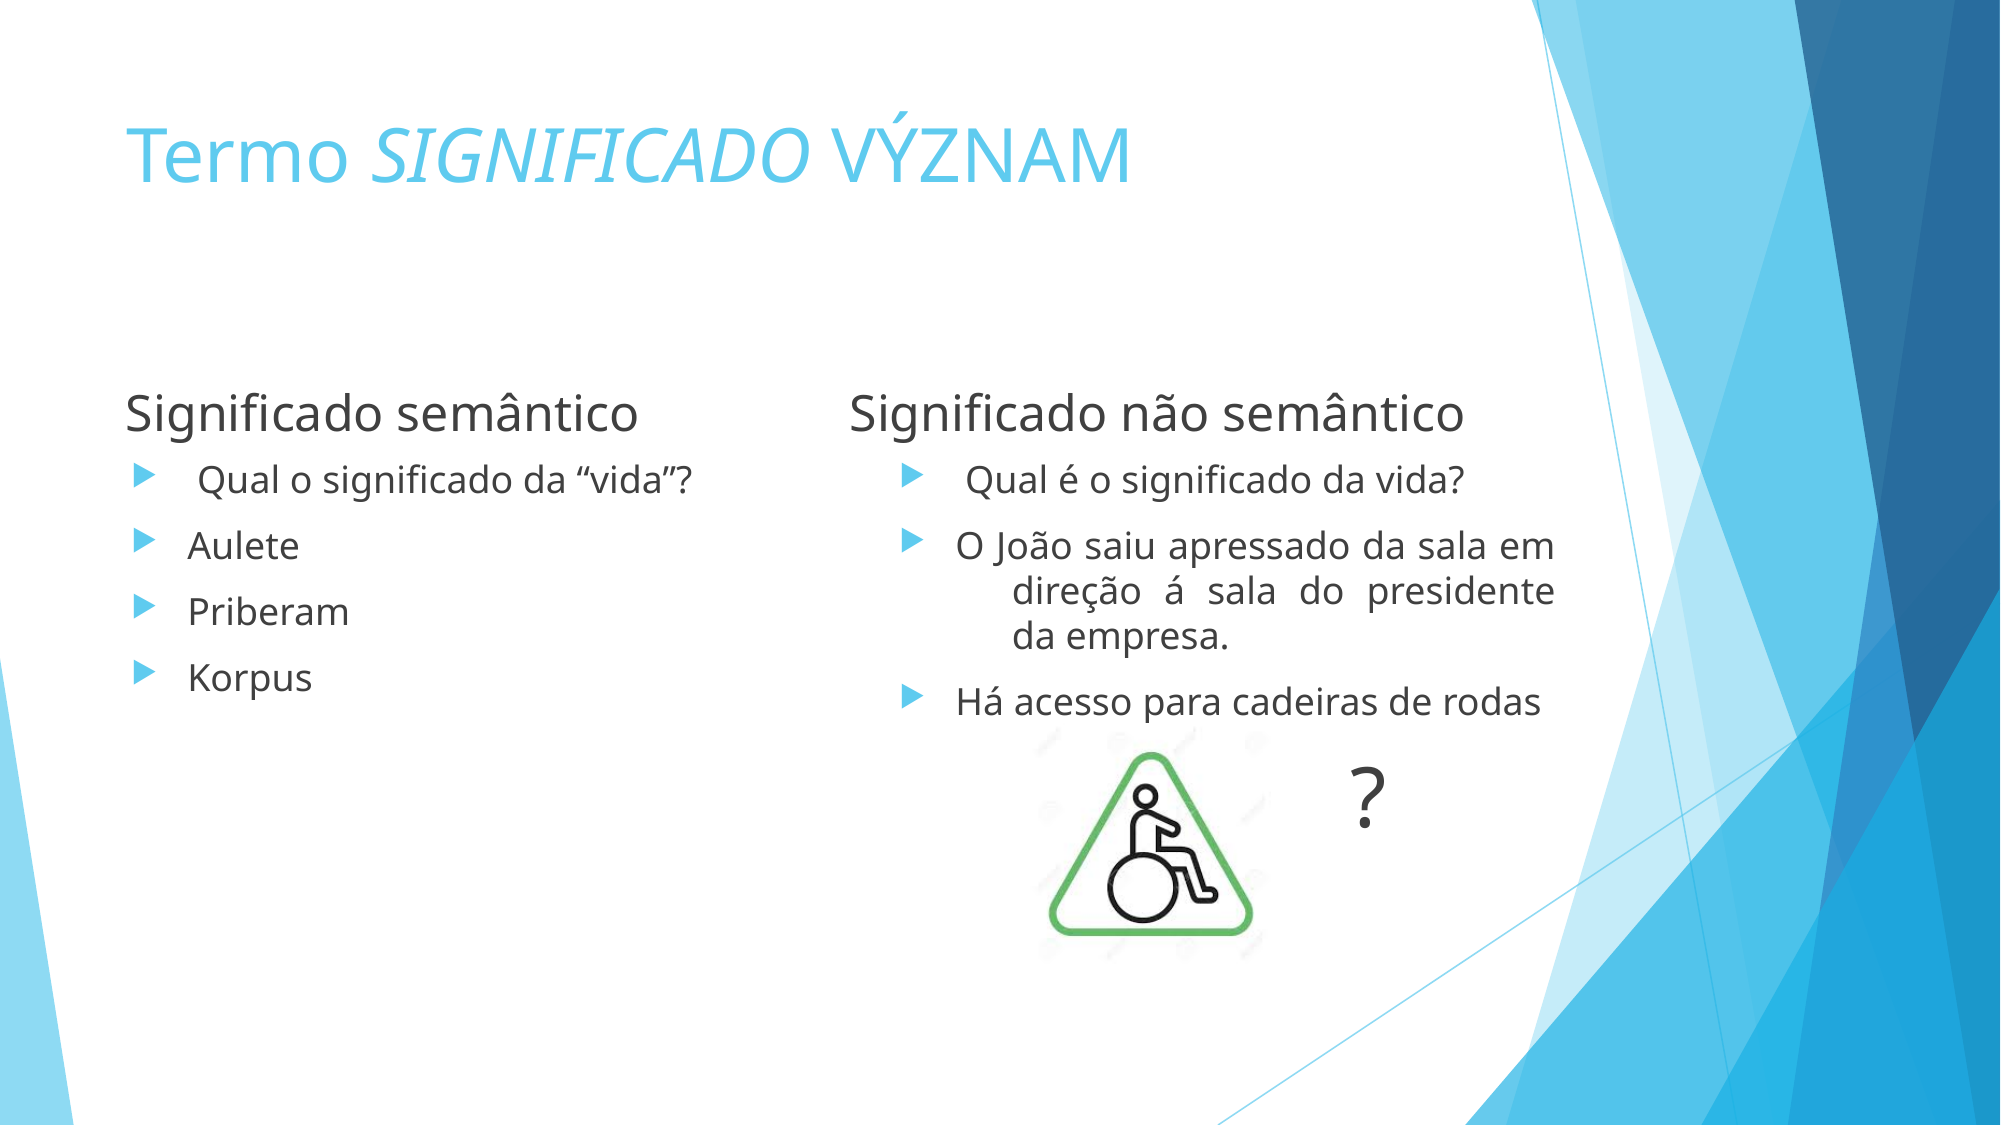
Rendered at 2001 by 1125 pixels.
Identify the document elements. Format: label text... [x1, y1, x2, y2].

list Qual é o significado da vida? O João saiu apressado da sala em direção á sala do presidente da empresa. Há acesso para cadeiras de rodas ? [884, 448, 1571, 992]
list Qual o significado da “vida”? Aulete Priberam Korpus [115, 448, 803, 992]
title Termo SIGNIFICADO VÝZNAM [111, 99, 1522, 317]
list Significado semântico [110, 354, 798, 450]
list Significado não semântico [834, 354, 1522, 450]
picture [1030, 723, 1272, 966]
